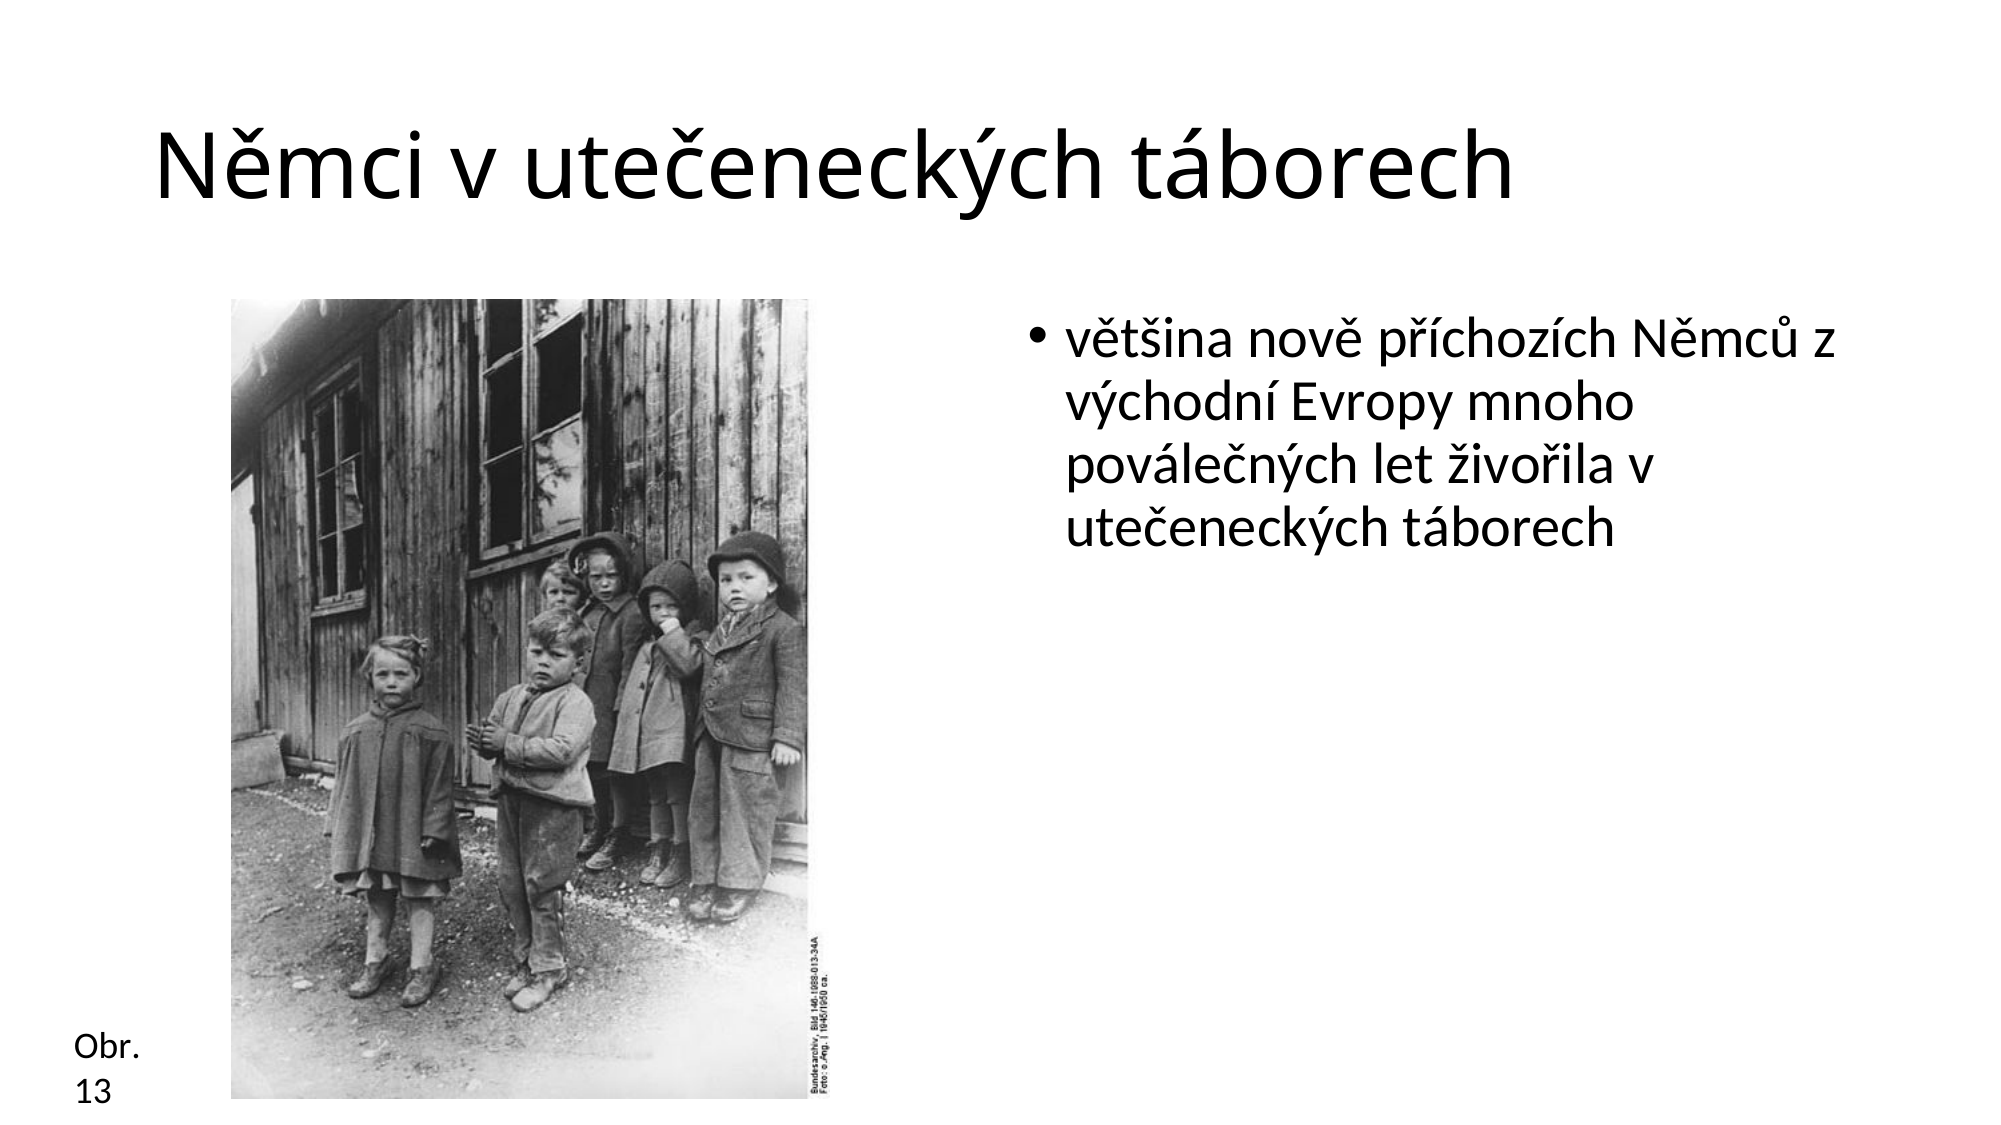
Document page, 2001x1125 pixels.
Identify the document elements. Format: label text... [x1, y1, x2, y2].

text_box Obr. 13 [59, 1013, 201, 1119]
text_box [231, 299, 830, 1099]
title Němci v utečeneckých táborech [137, 59, 1863, 278]
list většina nově příchozích Němců z východní Evropy mnoho poválečných let živořila v utečeneckých táborech [1012, 299, 1863, 1014]
